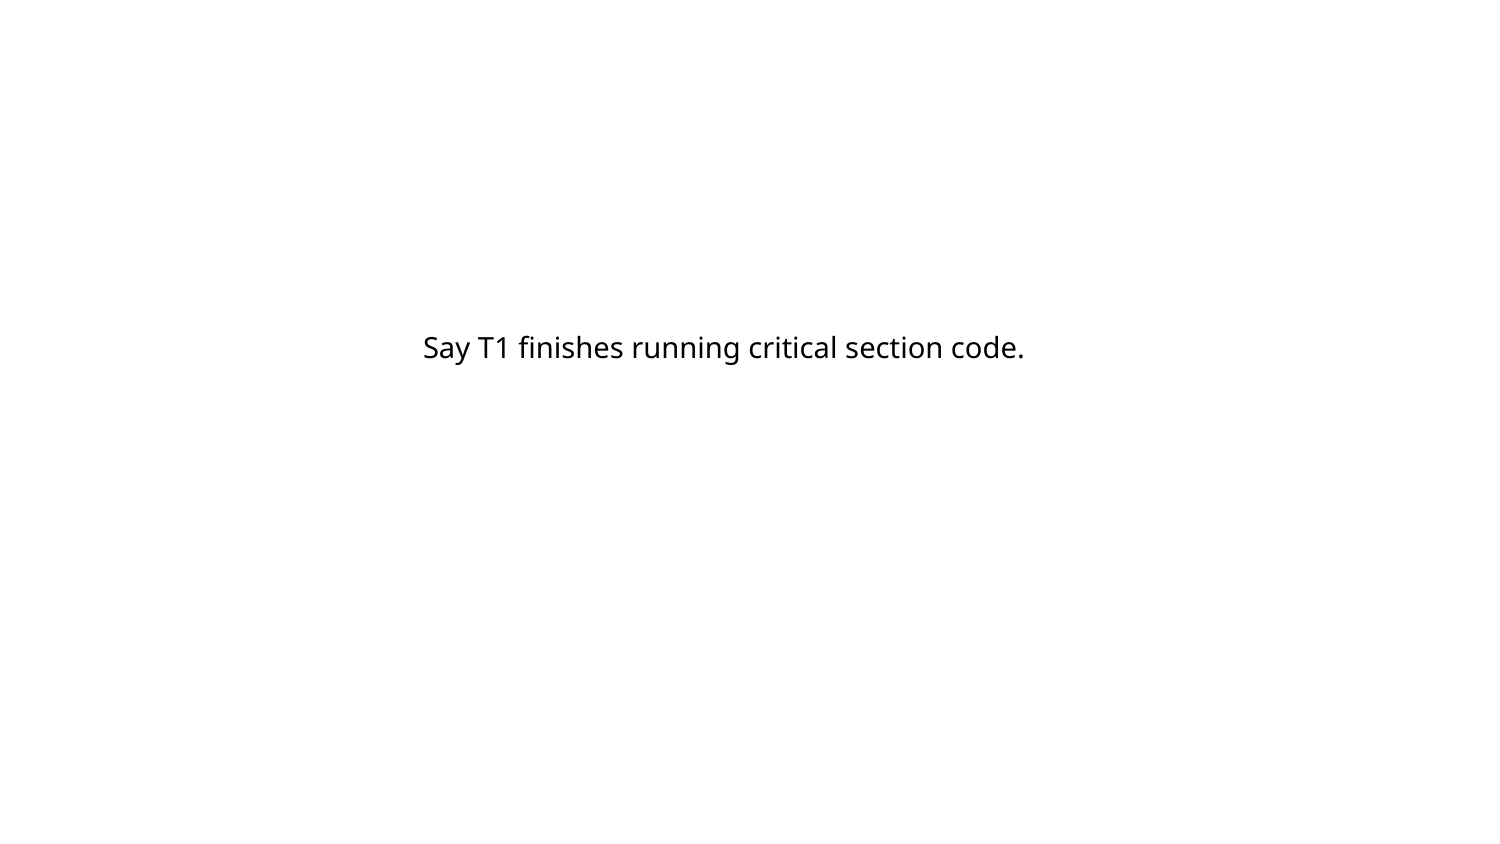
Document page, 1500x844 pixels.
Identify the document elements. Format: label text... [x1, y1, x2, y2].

text_box Say T1 finishes running critical section code. [0, 196, 1449, 498]
